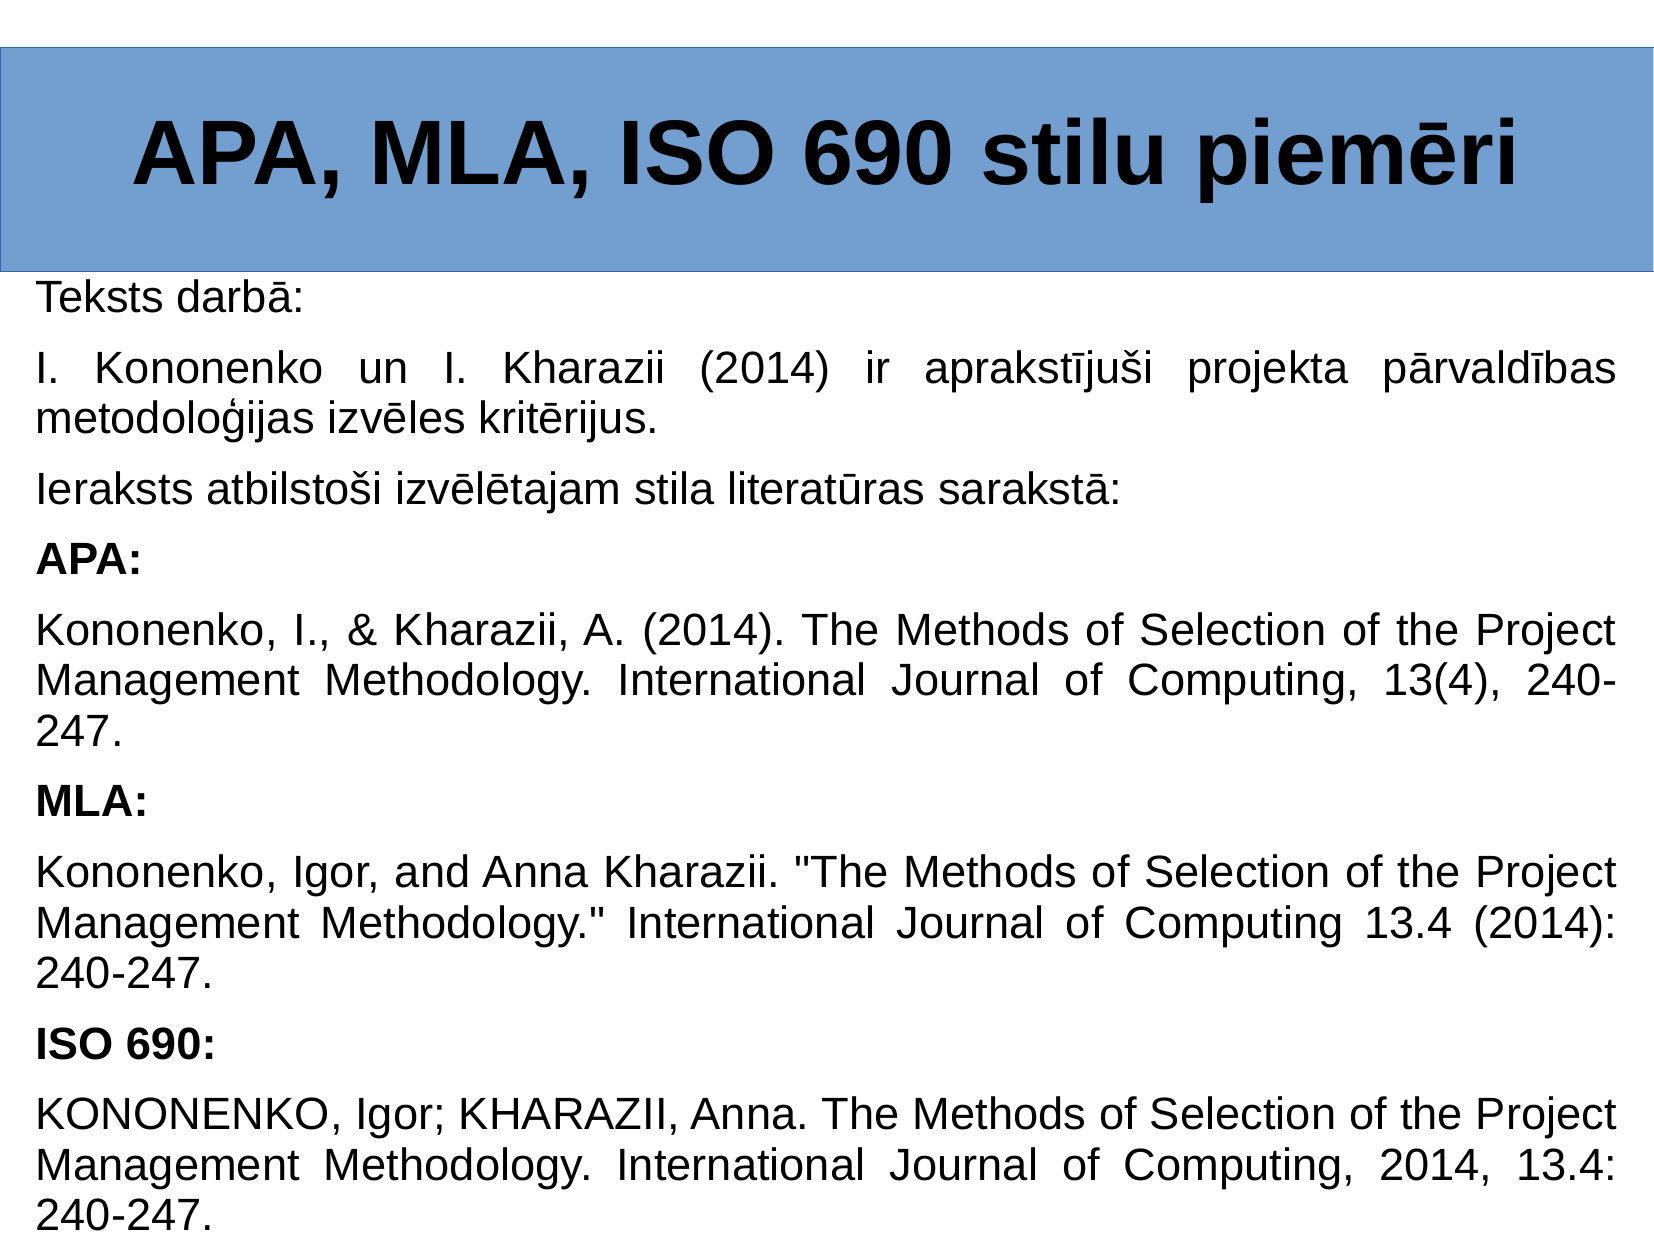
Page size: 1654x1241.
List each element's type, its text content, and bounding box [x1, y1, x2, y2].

list Teksts darbā: I. Kononenko un I. Kharazii (2014) ir aprakstījuši projekta pārvaldības metodoloģijas izvēles kritērijus. Ieraksts atbilstoši izvēlētajam stila literatūras sarakstā: APA: Kononenko, I., & Kharazii, A. (2014). The Methods of Selection of the Project Management Methodology. International Journal of Computing, 13(4), 240-247. MLA: Kononenko, Igor, and Anna Kharazii. "The Methods of Selection of the Project Management Methodology." International Journal of Computing 13.4 (2014): 240-247. ISO 690: KONONENKO, Igor; KHARAZII, Anna. The Methods of Selection of the Project Management Methodology. International Journal of Computing, 2014, 13.4: 240-247. [35, 271, 1619, 1241]
text_box [0, 47, 1654, 272]
title APA, MLA, ISO 690 stilu piemēri [82, 49, 1571, 257]
